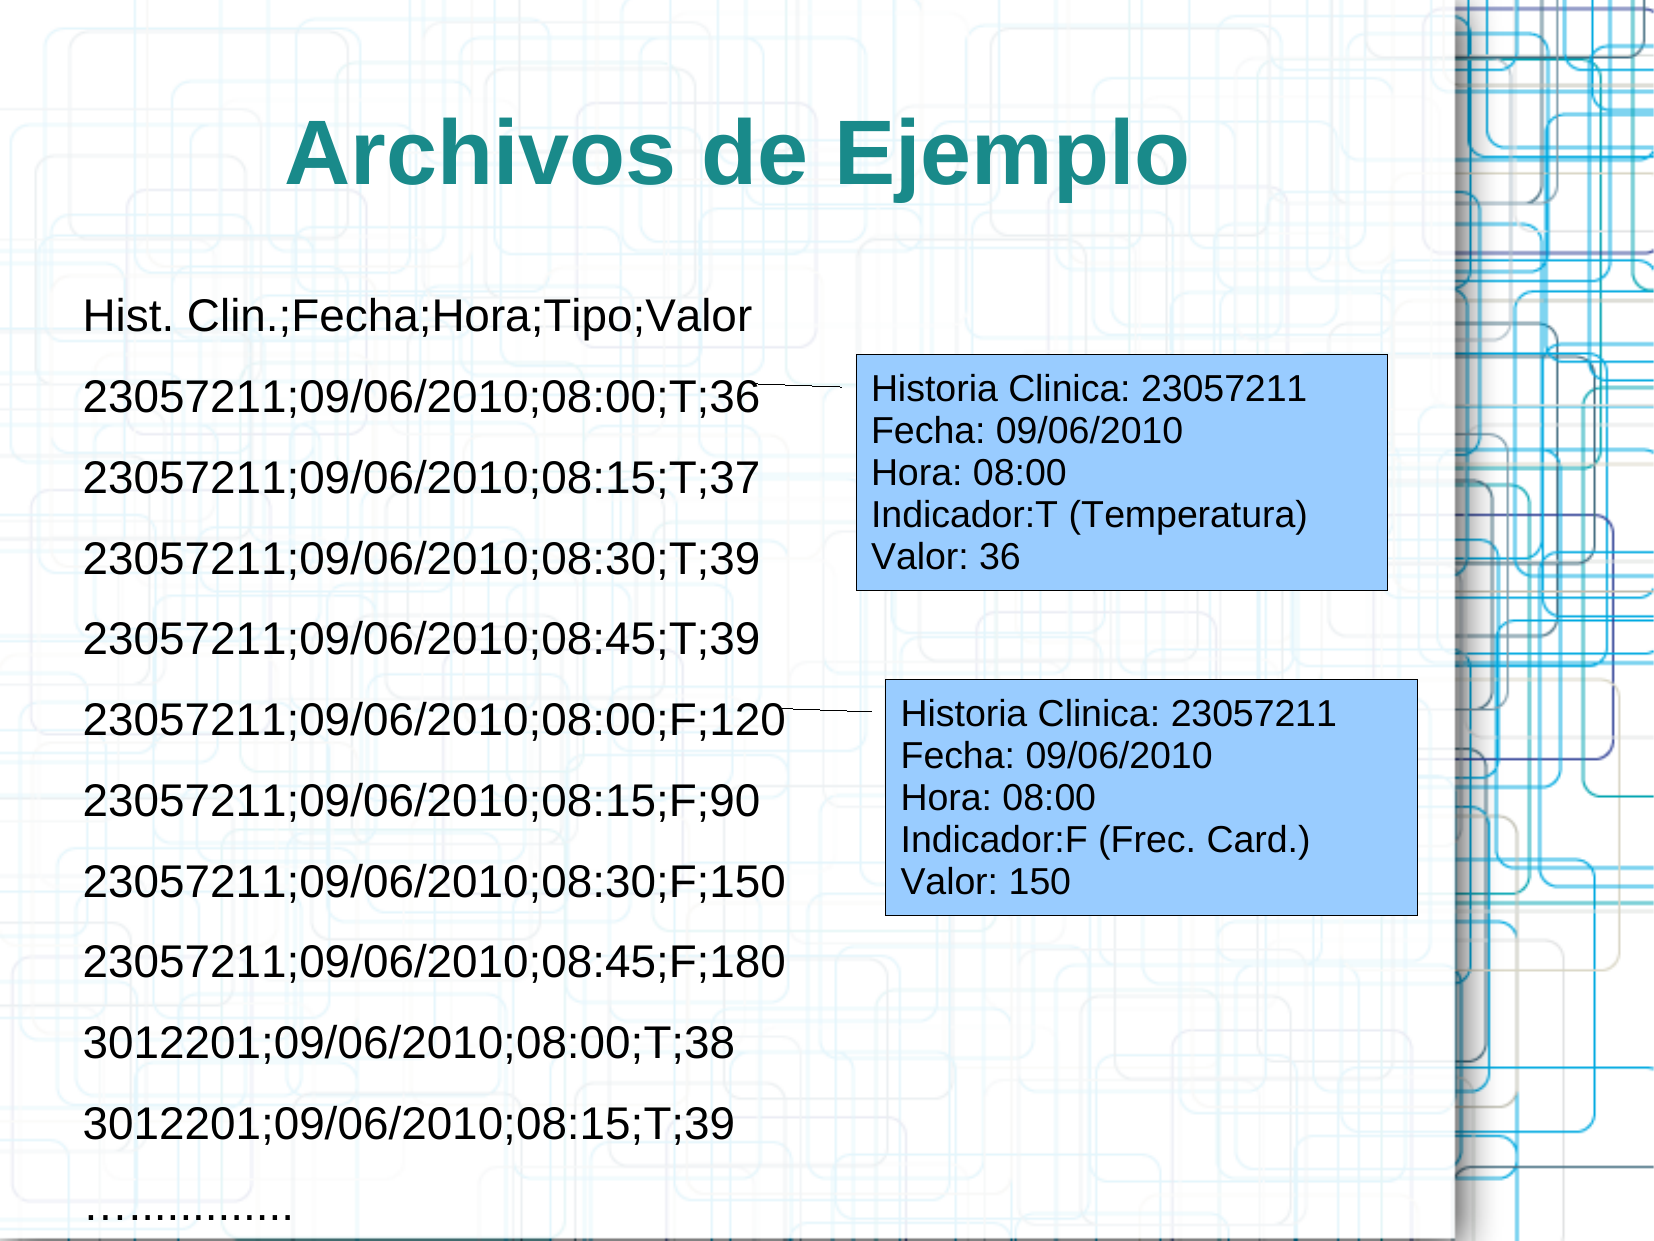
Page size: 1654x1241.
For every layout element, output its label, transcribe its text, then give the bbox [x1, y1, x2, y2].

picture [0, 0, 1654, 1241]
text_box Historia Clinica: 23057211 Fecha: 09/06/2010 Hora: 08:00 Indicador:T (Temperatura) Valor: 36 [856, 354, 1388, 591]
list Hist. Clin.;Fecha;Hora;Tipo;Valor 23057211;09/06/2010;08:00;T;36 23057211;09/06/2010;08:15;T;37 23057211;09/06/2010;08:30;T;39 23057211;09/06/2010;08:45;T;39 23057211;09/06/2010;08:00;F;120 23057211;09/06/2010;08:15;F;90 23057211;09/06/2010;08:30;F;150 23057211;09/06/2010;08:45;F;180 3012201;09/06/2010;08:00;T;38 3012201;09/06/2010;08:15;T;39 …............. [82, 290, 1418, 1241]
title Archivos de Ejemplo [59, 49, 1418, 257]
text_box Historia Clinica: 23057211 Fecha: 09/06/2010 Hora: 08:00 Indicador:F (Frec. Card.) Valor: 150 [886, 679, 1417, 915]
